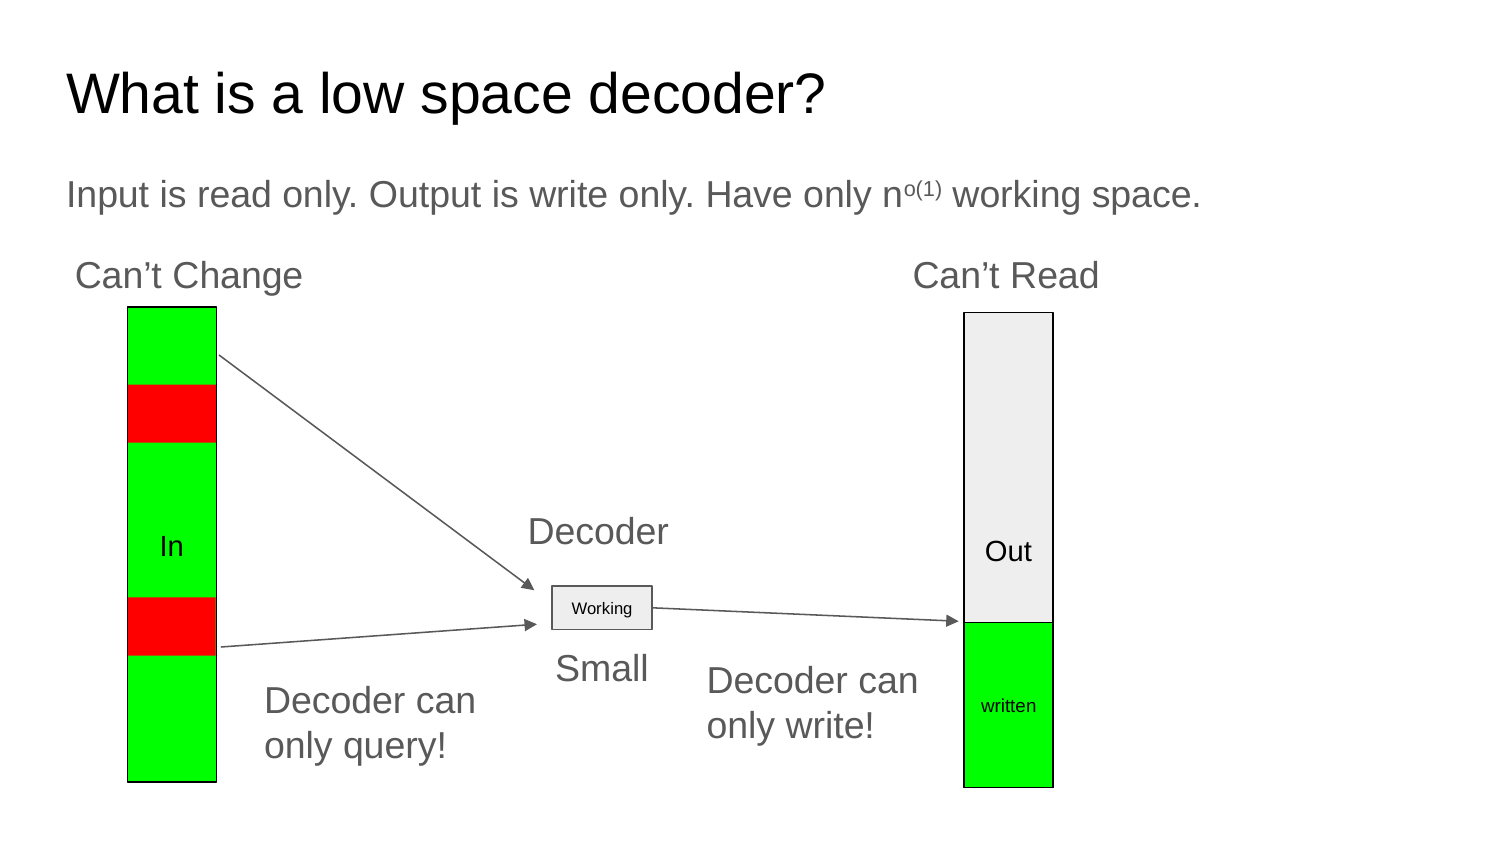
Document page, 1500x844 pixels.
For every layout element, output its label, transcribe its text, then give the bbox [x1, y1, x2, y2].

text_box written [964, 622, 1054, 788]
text_box Decoder can only query! [249, 660, 495, 782]
text_box Out [964, 312, 1054, 622]
list Input is read only. Output is write only. Have only no(1) working space. [51, 152, 1449, 237]
text_box Decoder can only write! [691, 641, 938, 762]
text_box [127, 384, 216, 443]
text_box [127, 597, 216, 656]
text_box In [127, 312, 217, 783]
title What is a low space decoder? [51, 46, 1449, 141]
text_box Working [552, 586, 653, 629]
text_box Can’t Change [59, 236, 332, 312]
text_box Decoder [512, 491, 692, 568]
text_box Small [540, 629, 664, 705]
text_box Can’t Read [897, 236, 1120, 312]
